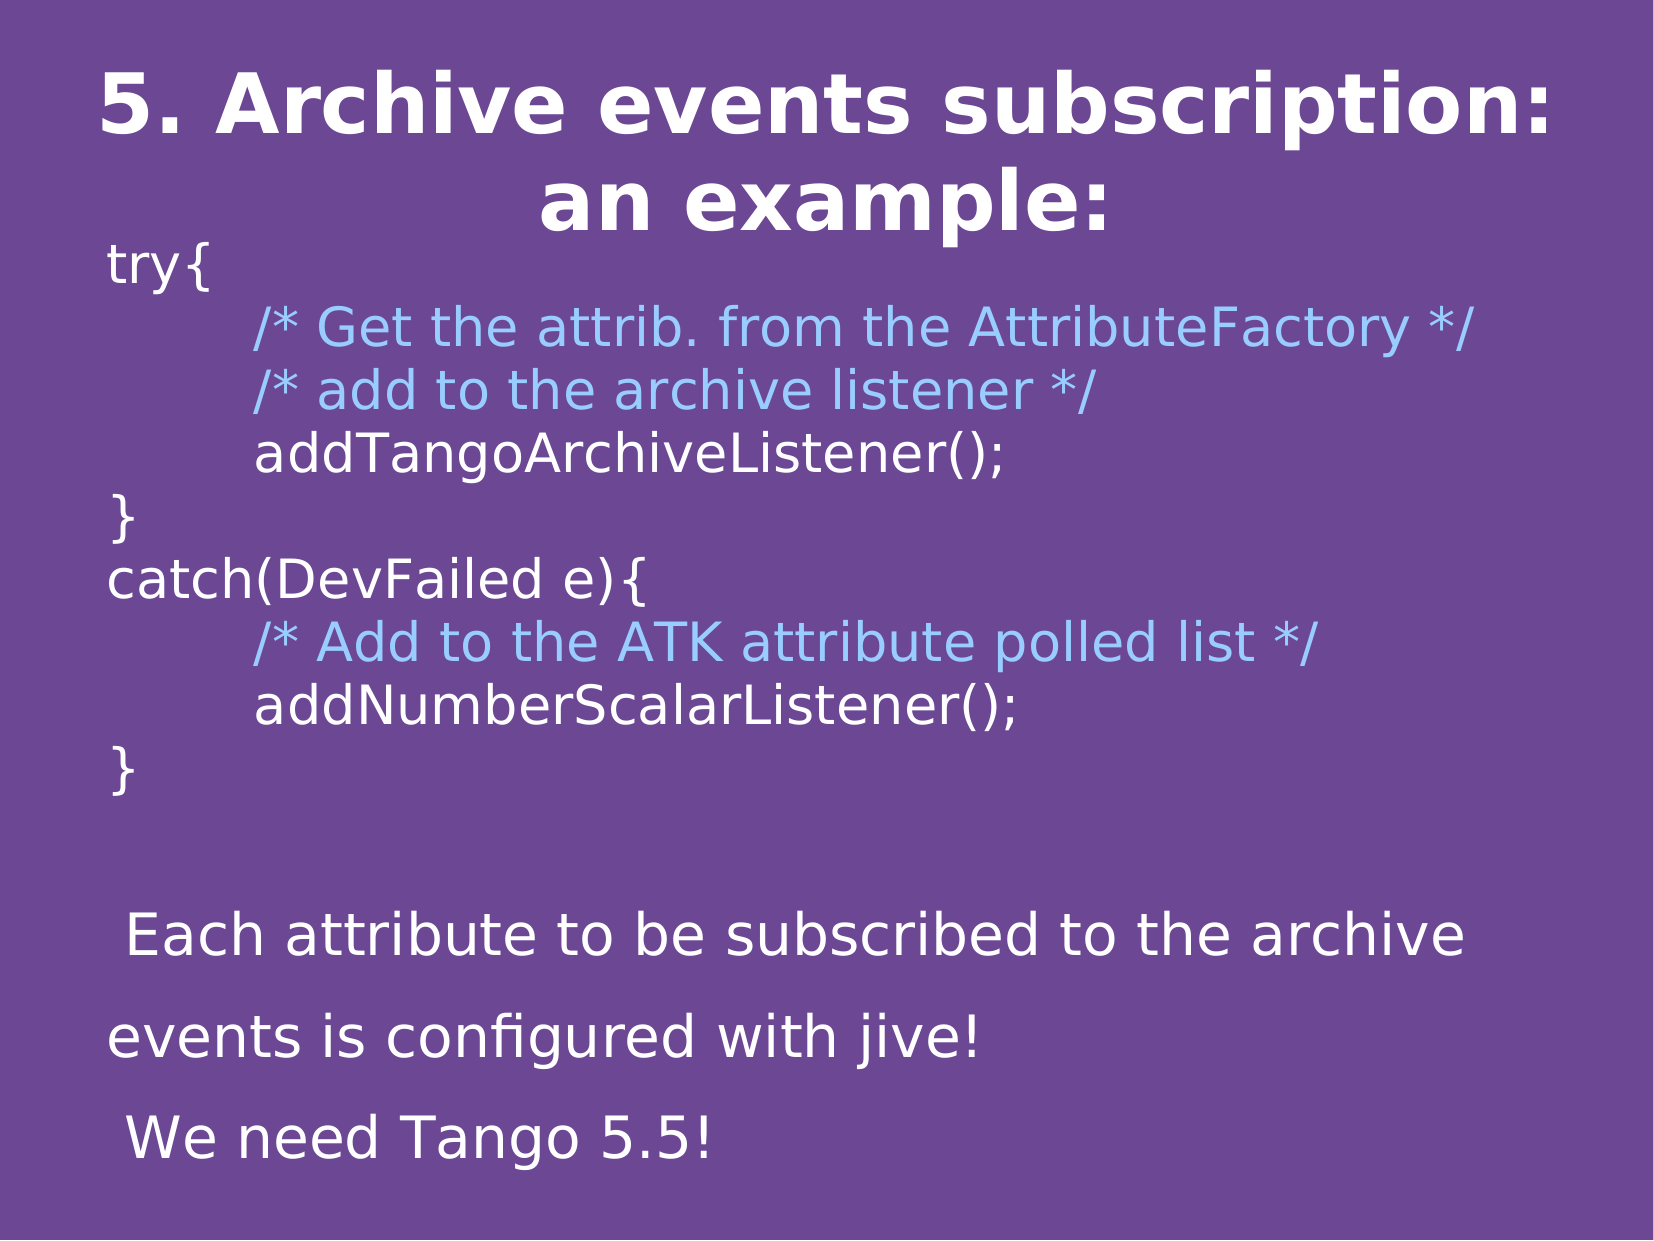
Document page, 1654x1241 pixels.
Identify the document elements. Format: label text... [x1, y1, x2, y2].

title 5. Archive events subscription: an example: [82, 49, 1571, 257]
subtitle try{ /* Get the attrib. from the AttributeFactory */ /* add to the archive listener */ addTangoArchiveListener(); } catch(DevFailed e){ /* Add to the ATK attribute polled list */ addNumberScalarListener(); } Each attribute to be subscribed to the archive events is configured with jive! We need Tango 5.5! [106, 232, 1595, 1241]
